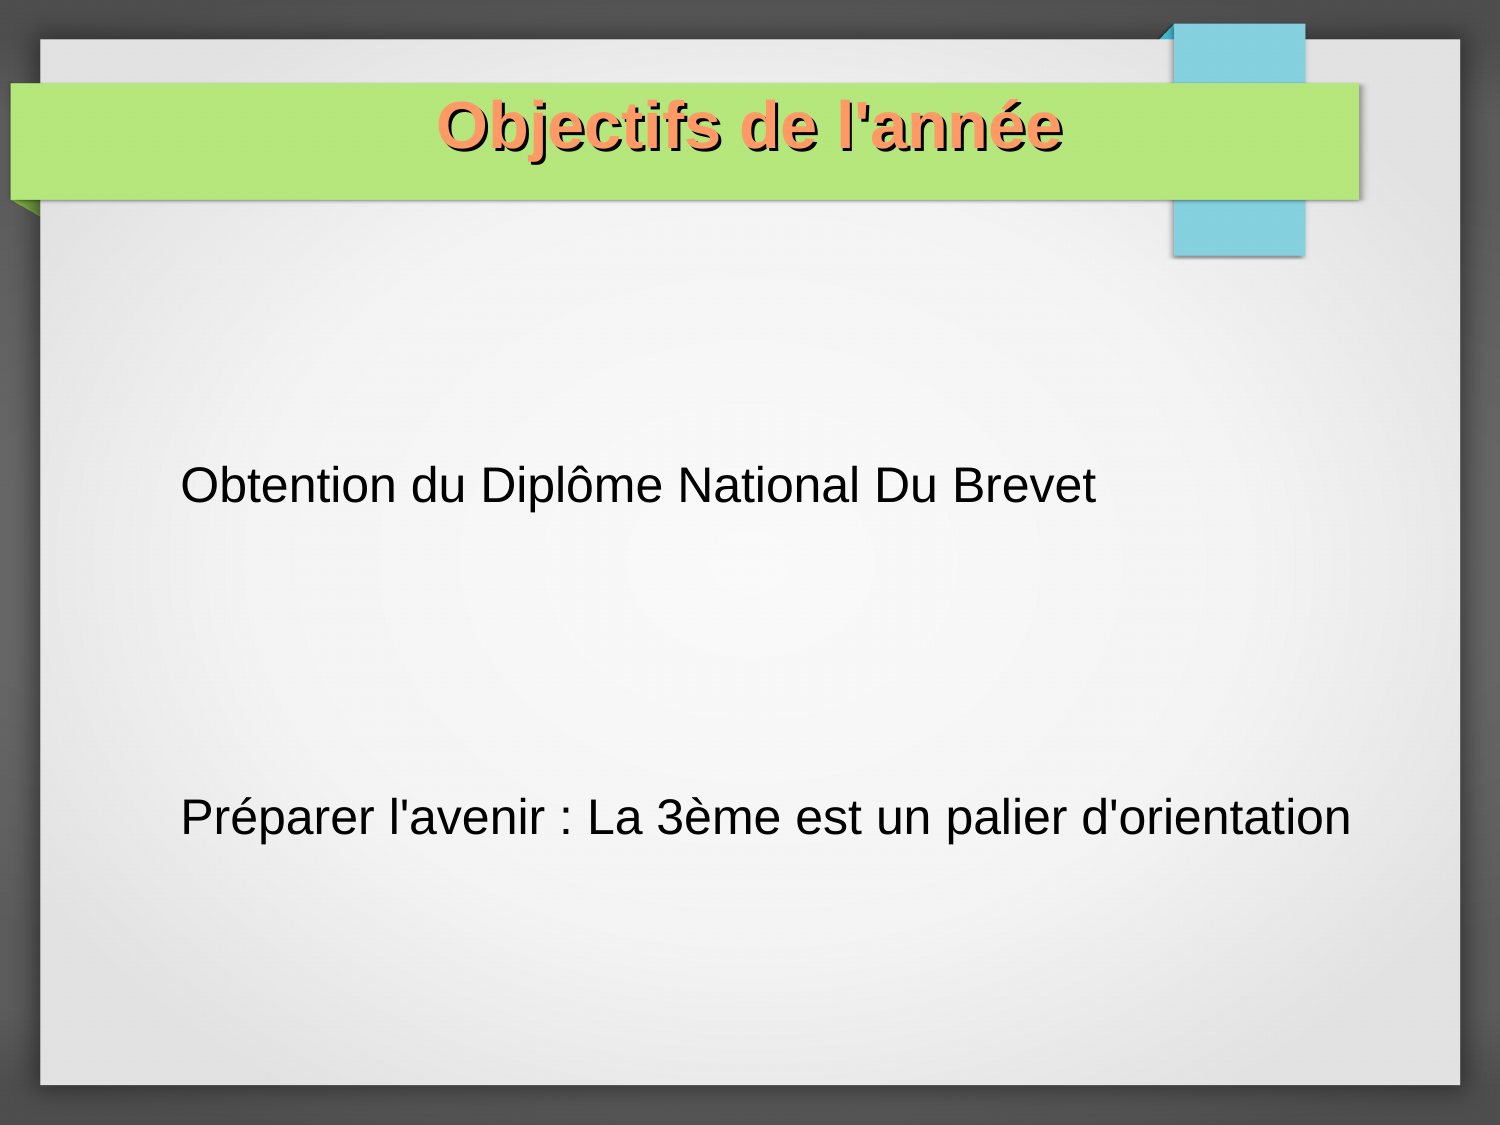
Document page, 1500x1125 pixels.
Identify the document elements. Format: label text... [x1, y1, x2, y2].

list Obtention du Diplôme National Du Brevet Préparer l'avenir : La 3ème est un palier d'orientation [59, 311, 1453, 945]
title Objectifs de l'année [75, 73, 1426, 249]
picture [0, 0, 1500, 1125]
